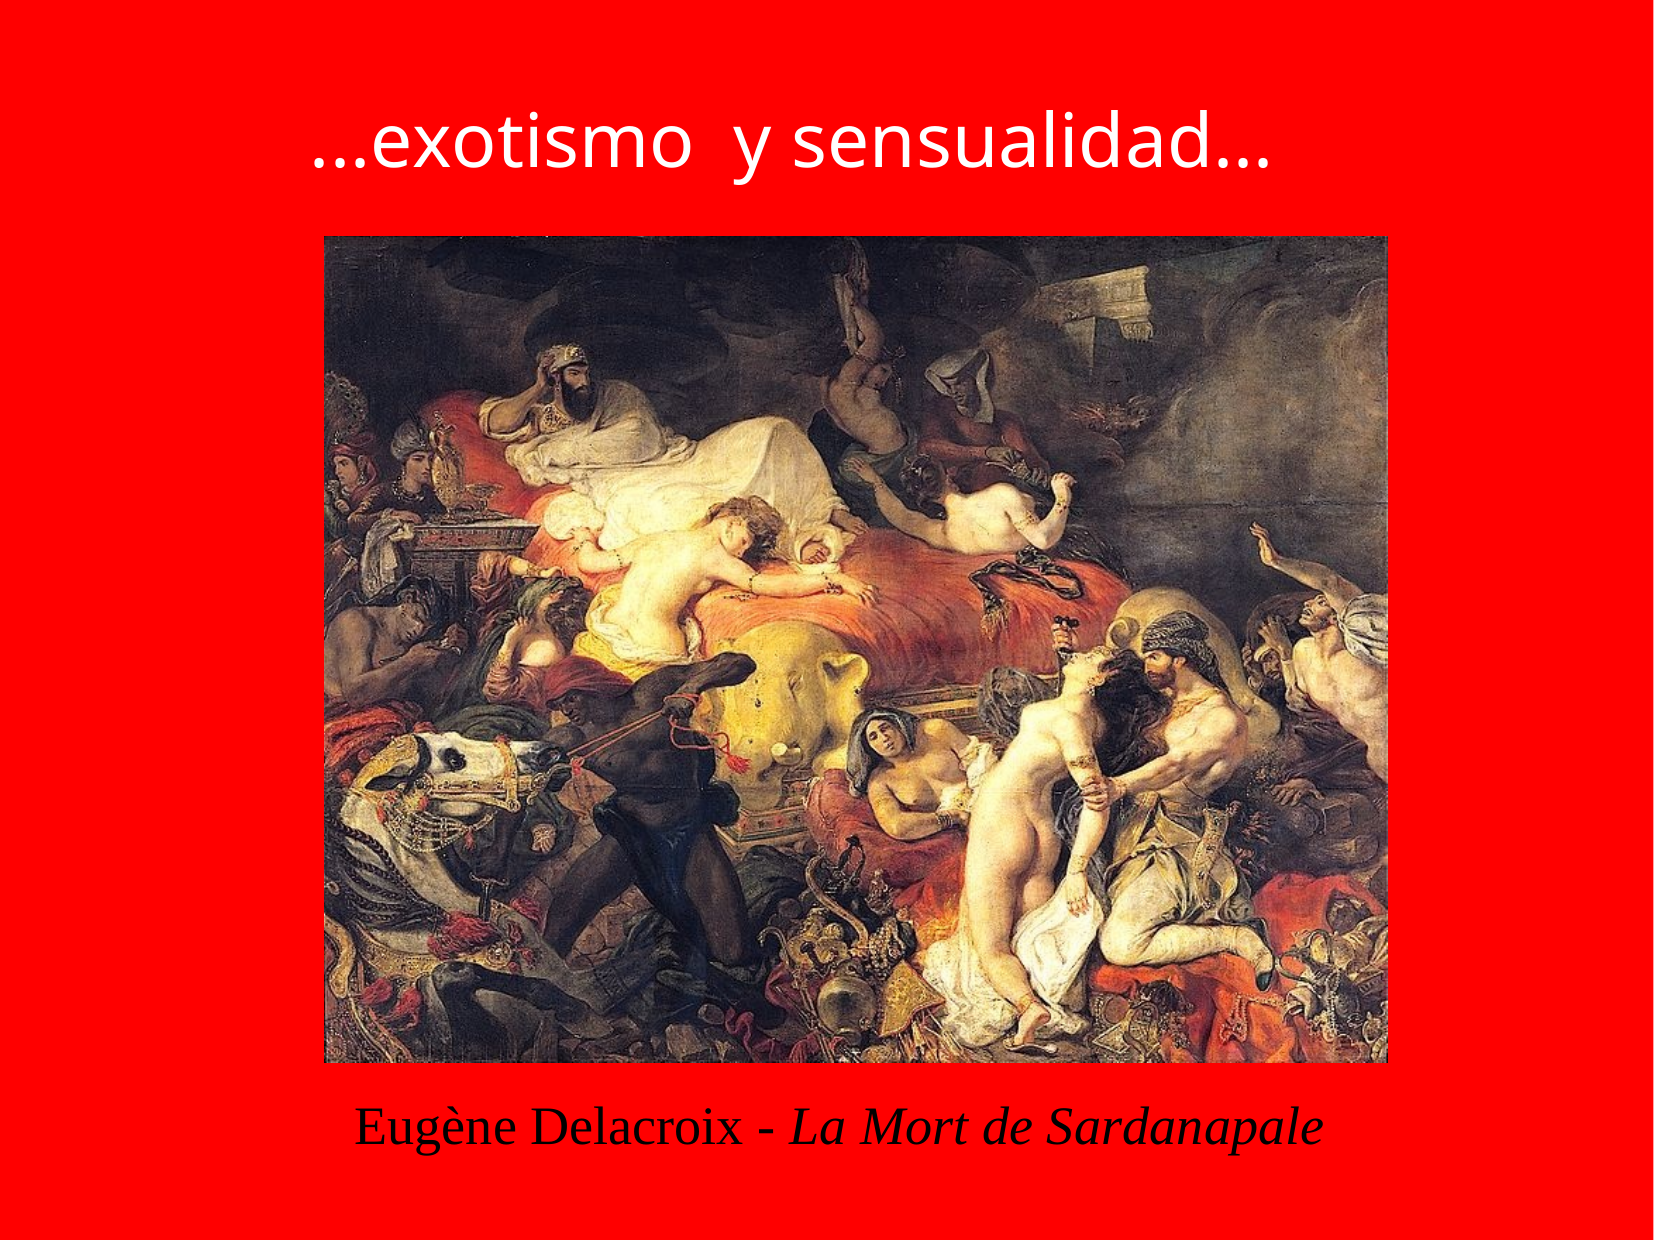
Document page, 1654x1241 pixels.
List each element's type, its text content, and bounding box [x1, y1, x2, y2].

picture [324, 266, 1388, 1063]
text_box ...exotismo y sensualidad... [295, 88, 1507, 266]
text_box Eugène Delacroix - La Mort de Sardanapale [354, 1092, 1329, 1211]
